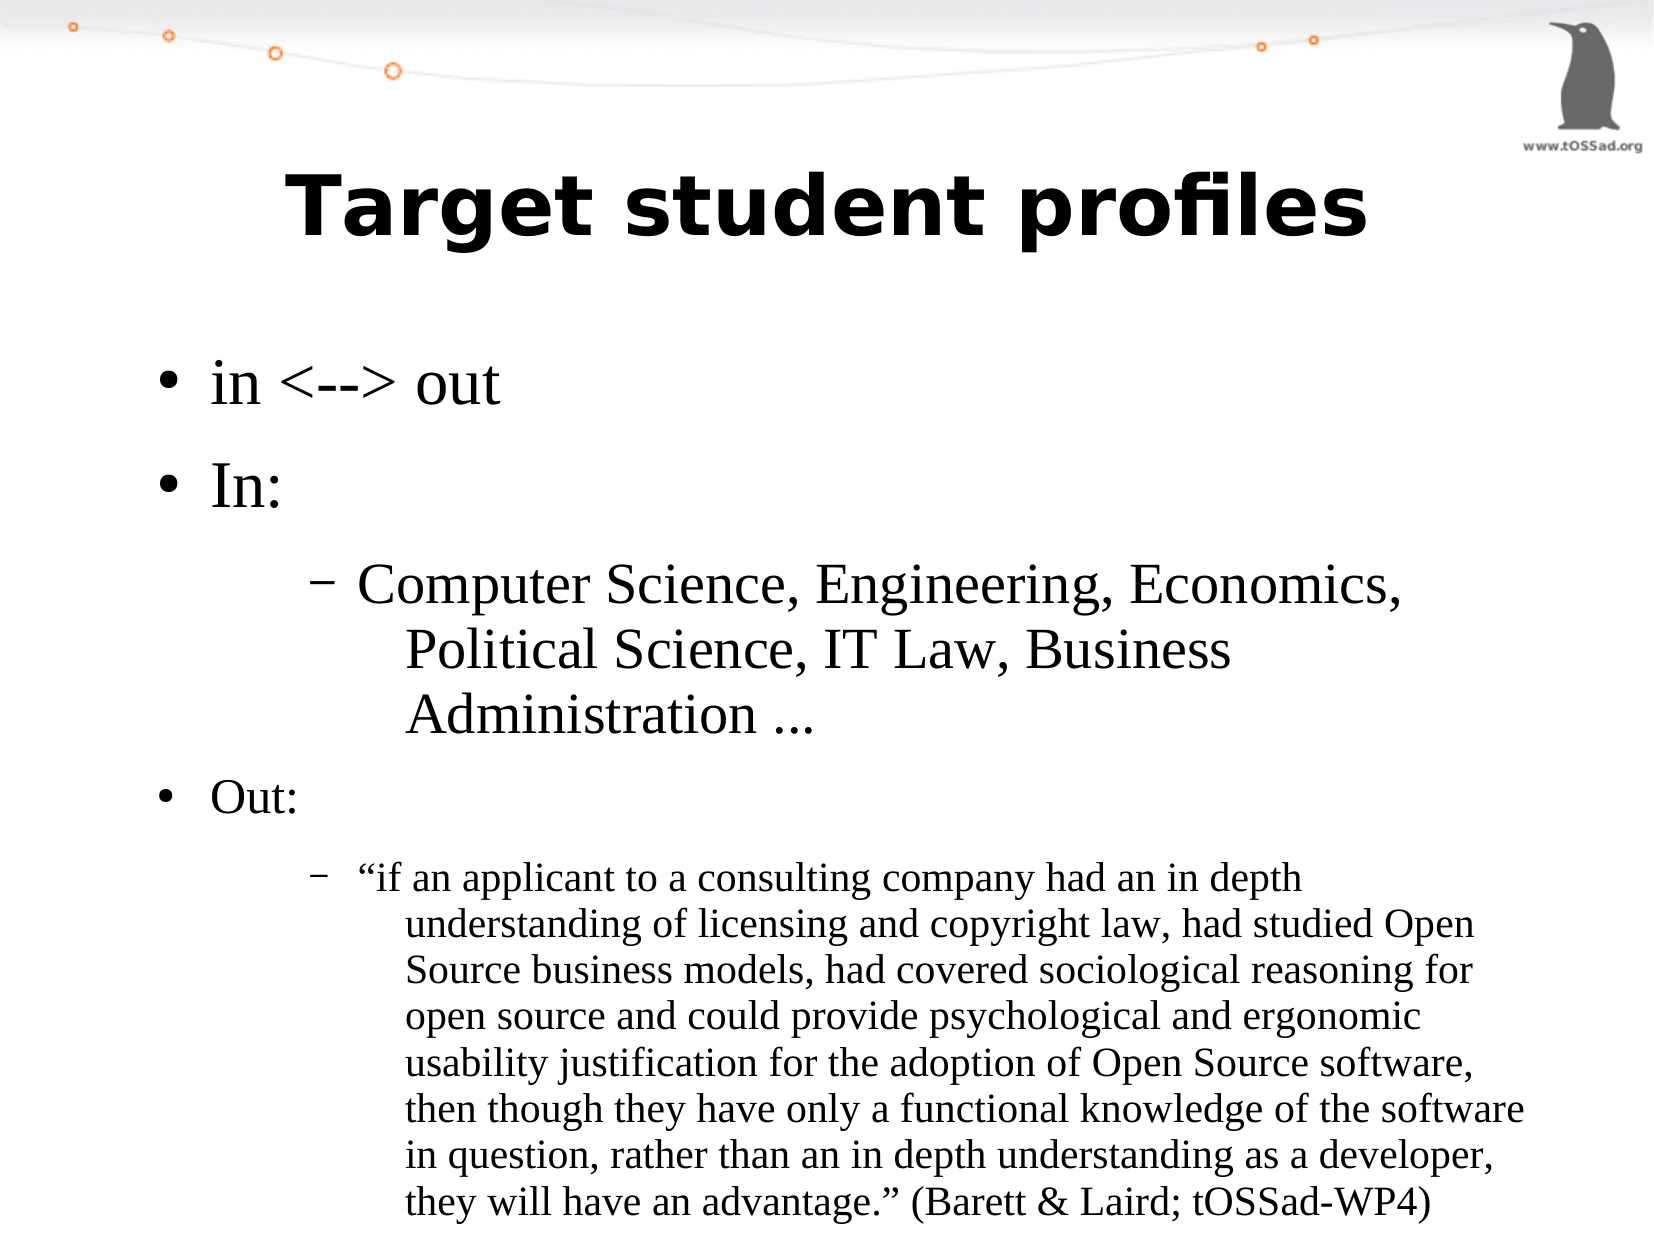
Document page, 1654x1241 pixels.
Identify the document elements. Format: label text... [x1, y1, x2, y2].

title Target student profiles [121, 102, 1534, 311]
picture [0, 0, 1654, 157]
list in <--> out In: Computer Science, Engineering, Economics, Political Science, IT Law, Business Administration ... Out: “if an applicant to a consulting company had an in depth understanding of licensing and copyright law, had studied Open Source business models, had covered sociological reasoning for open source and could provide psychological and ergonomic usability justification for the adoption of Open Source software, then though they have only a functional knowledge of the software in question, rather than an in depth understanding as a developer, they will have an advantage.” (Barett & Laird; tOSSad-WP4) [121, 344, 1534, 1174]
